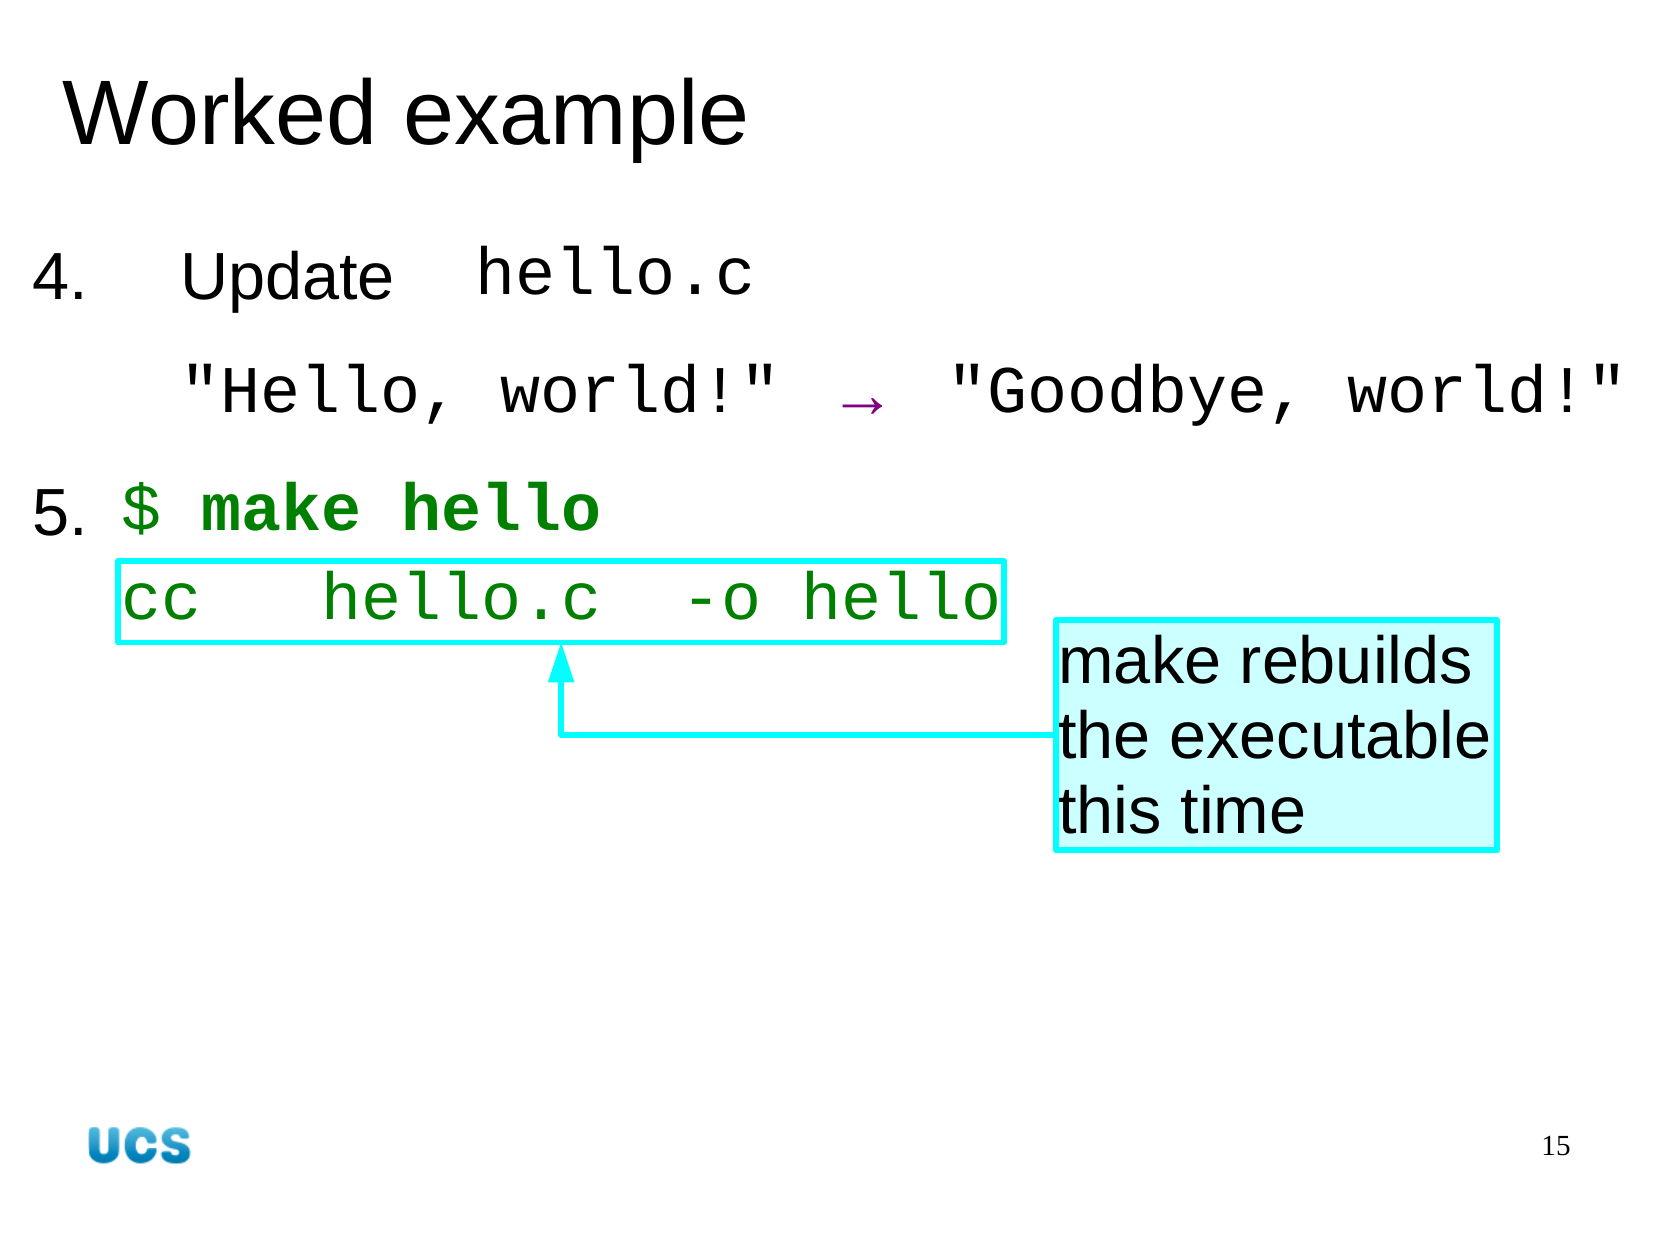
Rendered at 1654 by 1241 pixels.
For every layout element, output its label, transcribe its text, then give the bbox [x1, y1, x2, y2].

text_box → [826, 354, 900, 436]
text_box cc hello.c -o hello [118, 561, 1005, 643]
text_box 5. [29, 472, 92, 554]
text_box "Hello, world!" [177, 354, 784, 436]
text_box Worked example [59, 59, 754, 168]
text_box 4. [29, 236, 92, 317]
text_box $ make hello [118, 472, 605, 554]
text_box "Goodbye, world!" [944, 354, 1631, 436]
text_box Update [177, 236, 399, 317]
picture [88, 1126, 191, 1165]
text_box hello.c [472, 236, 759, 318]
text_box make rebuilds the executable this time [1055, 620, 1497, 851]
